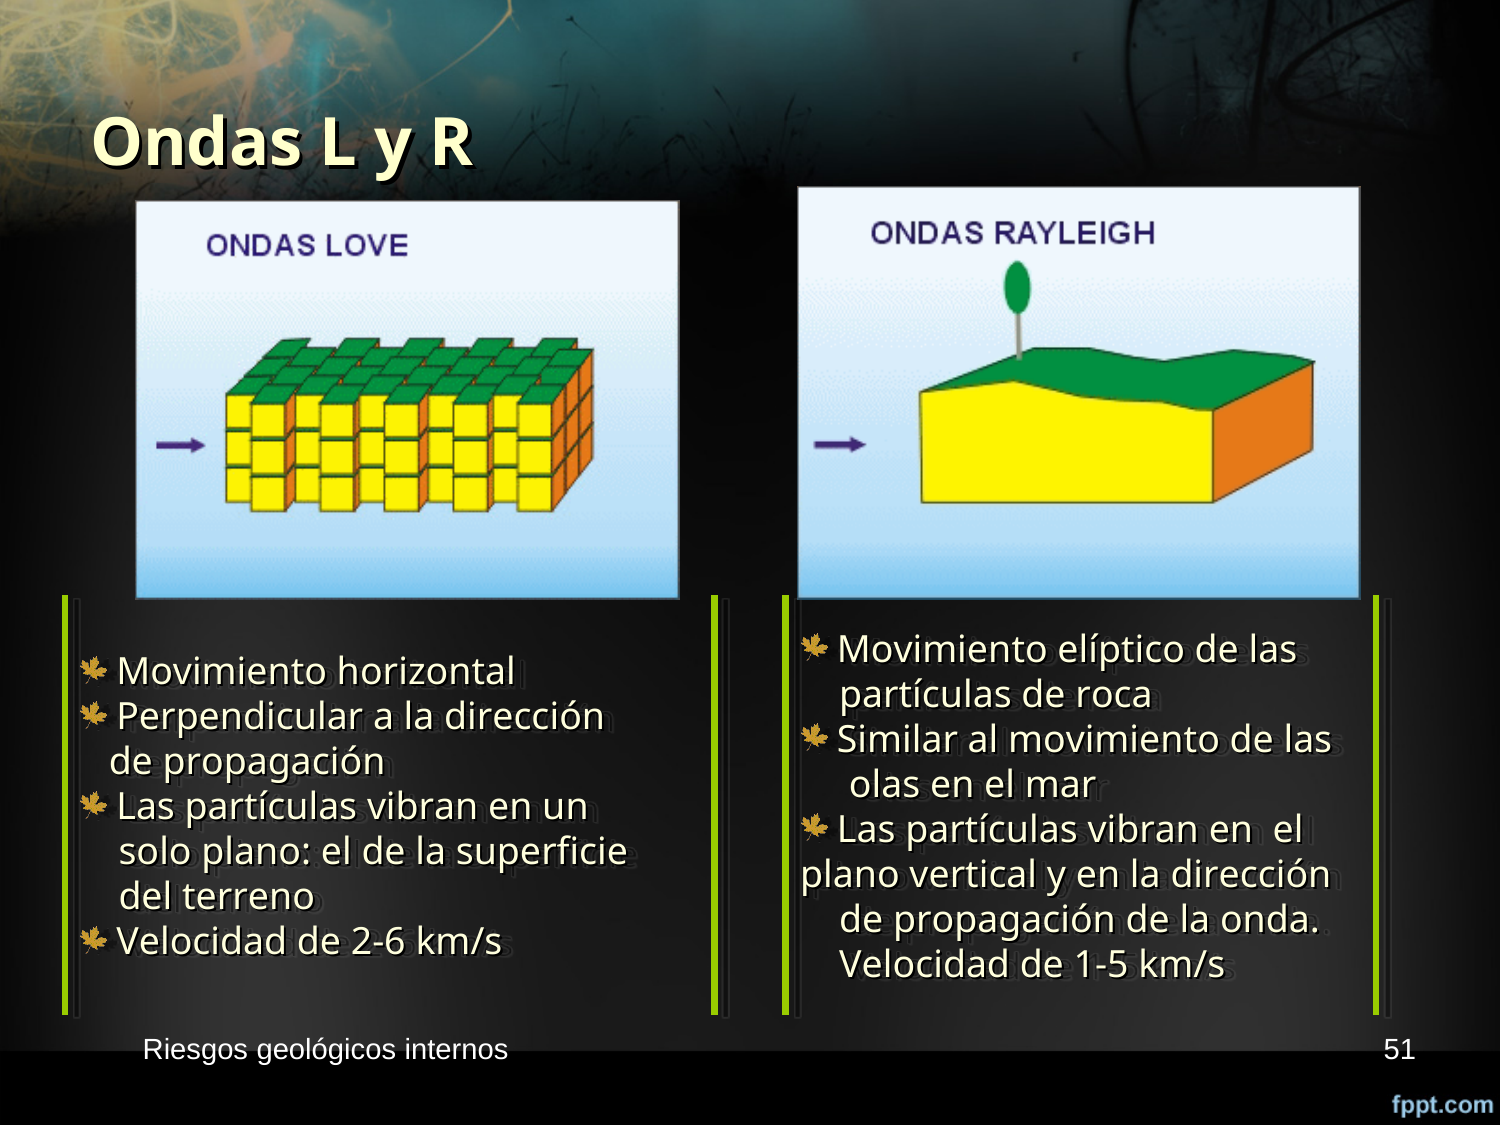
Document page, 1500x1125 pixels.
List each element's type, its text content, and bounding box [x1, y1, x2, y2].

text_box Riesgos geológicos internos [88, 1023, 564, 1102]
text_box <número> [1080, 1023, 1431, 1102]
title Ondas L y R [75, 45, 1426, 233]
picture [0, 0, 1500, 1125]
